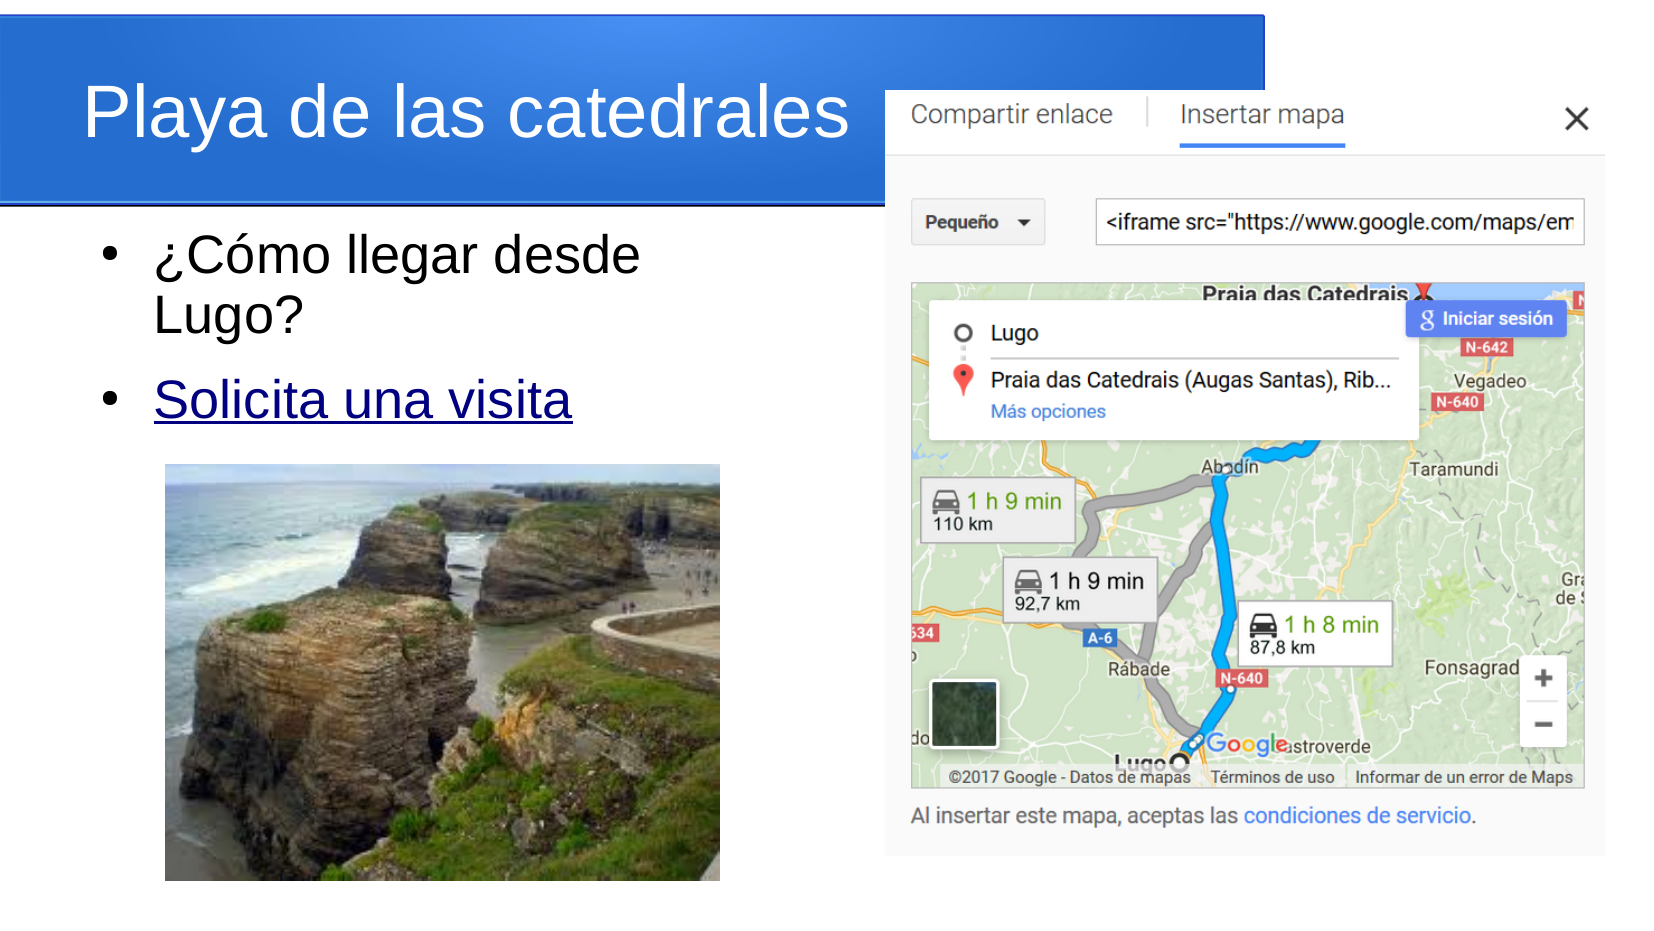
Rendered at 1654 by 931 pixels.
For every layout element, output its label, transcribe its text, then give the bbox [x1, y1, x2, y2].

title Playa de las catedrales [82, 35, 1235, 189]
list ¿Cómo llegar desde Lugo? Solicita una visita [82, 224, 809, 481]
picture [165, 464, 721, 881]
picture [885, 90, 1606, 856]
